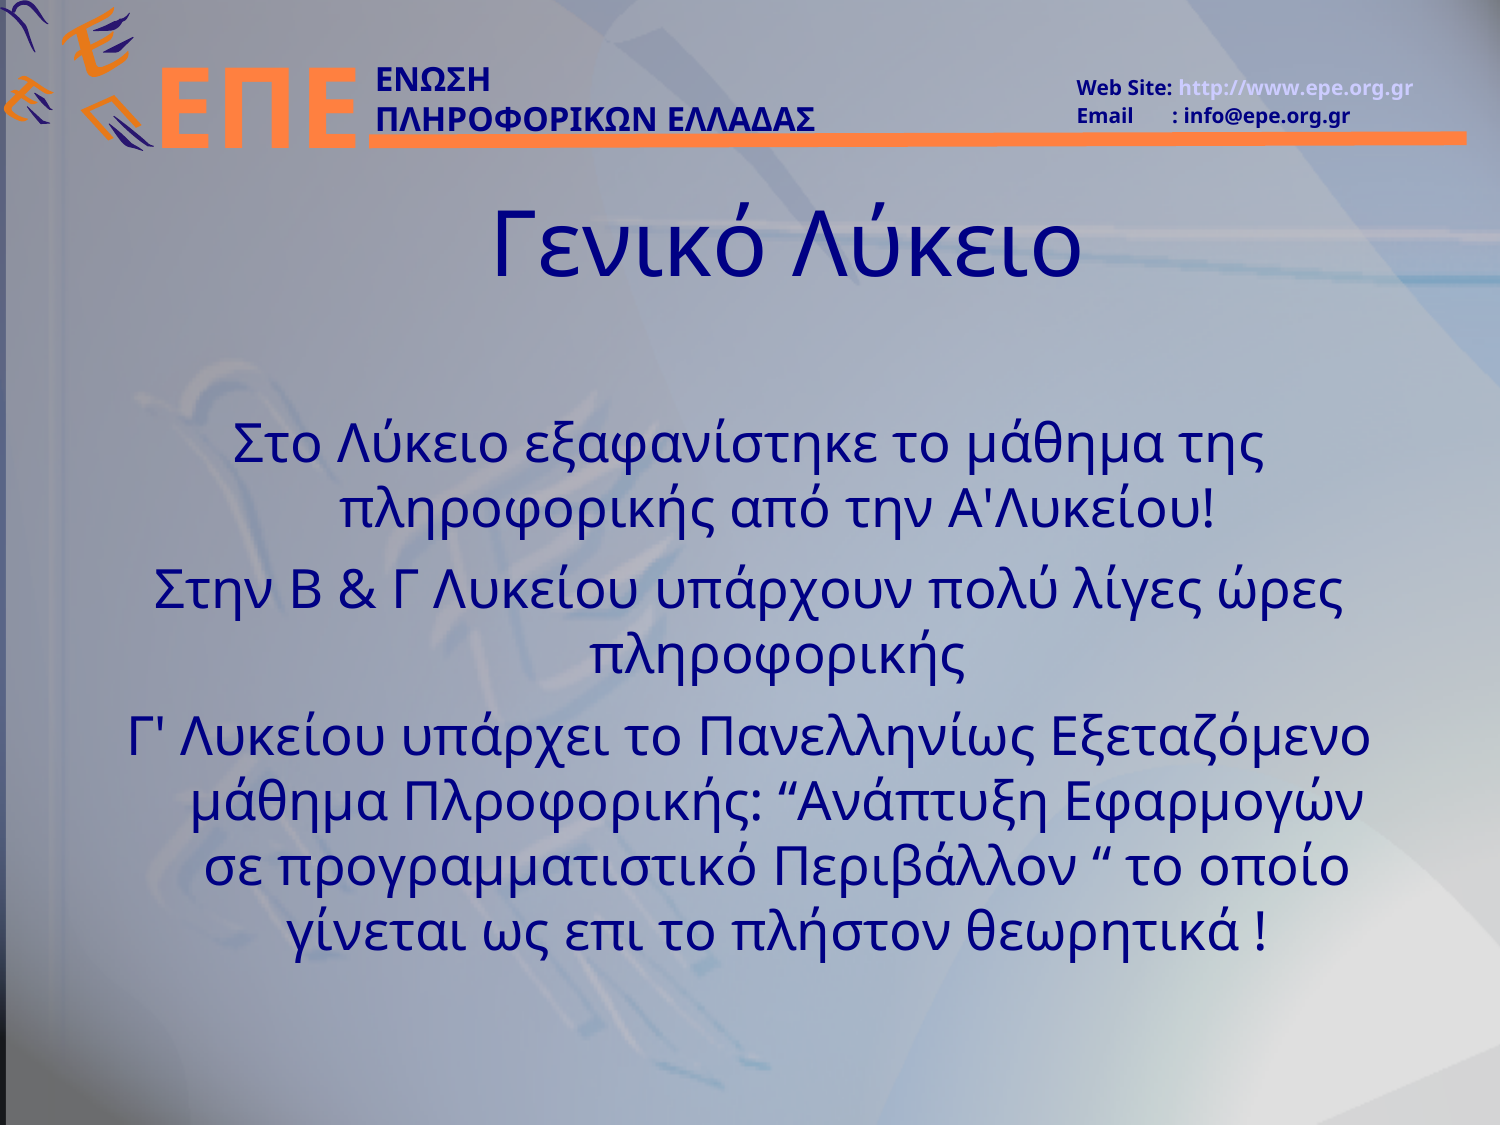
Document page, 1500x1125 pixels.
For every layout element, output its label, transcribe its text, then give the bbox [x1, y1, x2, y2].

subtitle Στο Λύκειο εξαφανίστηκε το μάθημα της πληροφορικής από την Α'Λυκείου! Στην Β & Γ Λυκείου υπάρχουν πολύ λίγες ώρες πληροφορικής Γ' Λυκείου υπάρχει το Πανελληνίως Εξεταζόμενο μάθημα Πλροφορικής: “Ανάπτυξη Εφαρμογών σε προγραμματιστικό Περιβάλλον “ το οποίο γίνεται ως επι το πλήστον θεωρητικά ! [112, 337, 1388, 1033]
title Γενικό Λύκειο [150, 177, 1425, 303]
